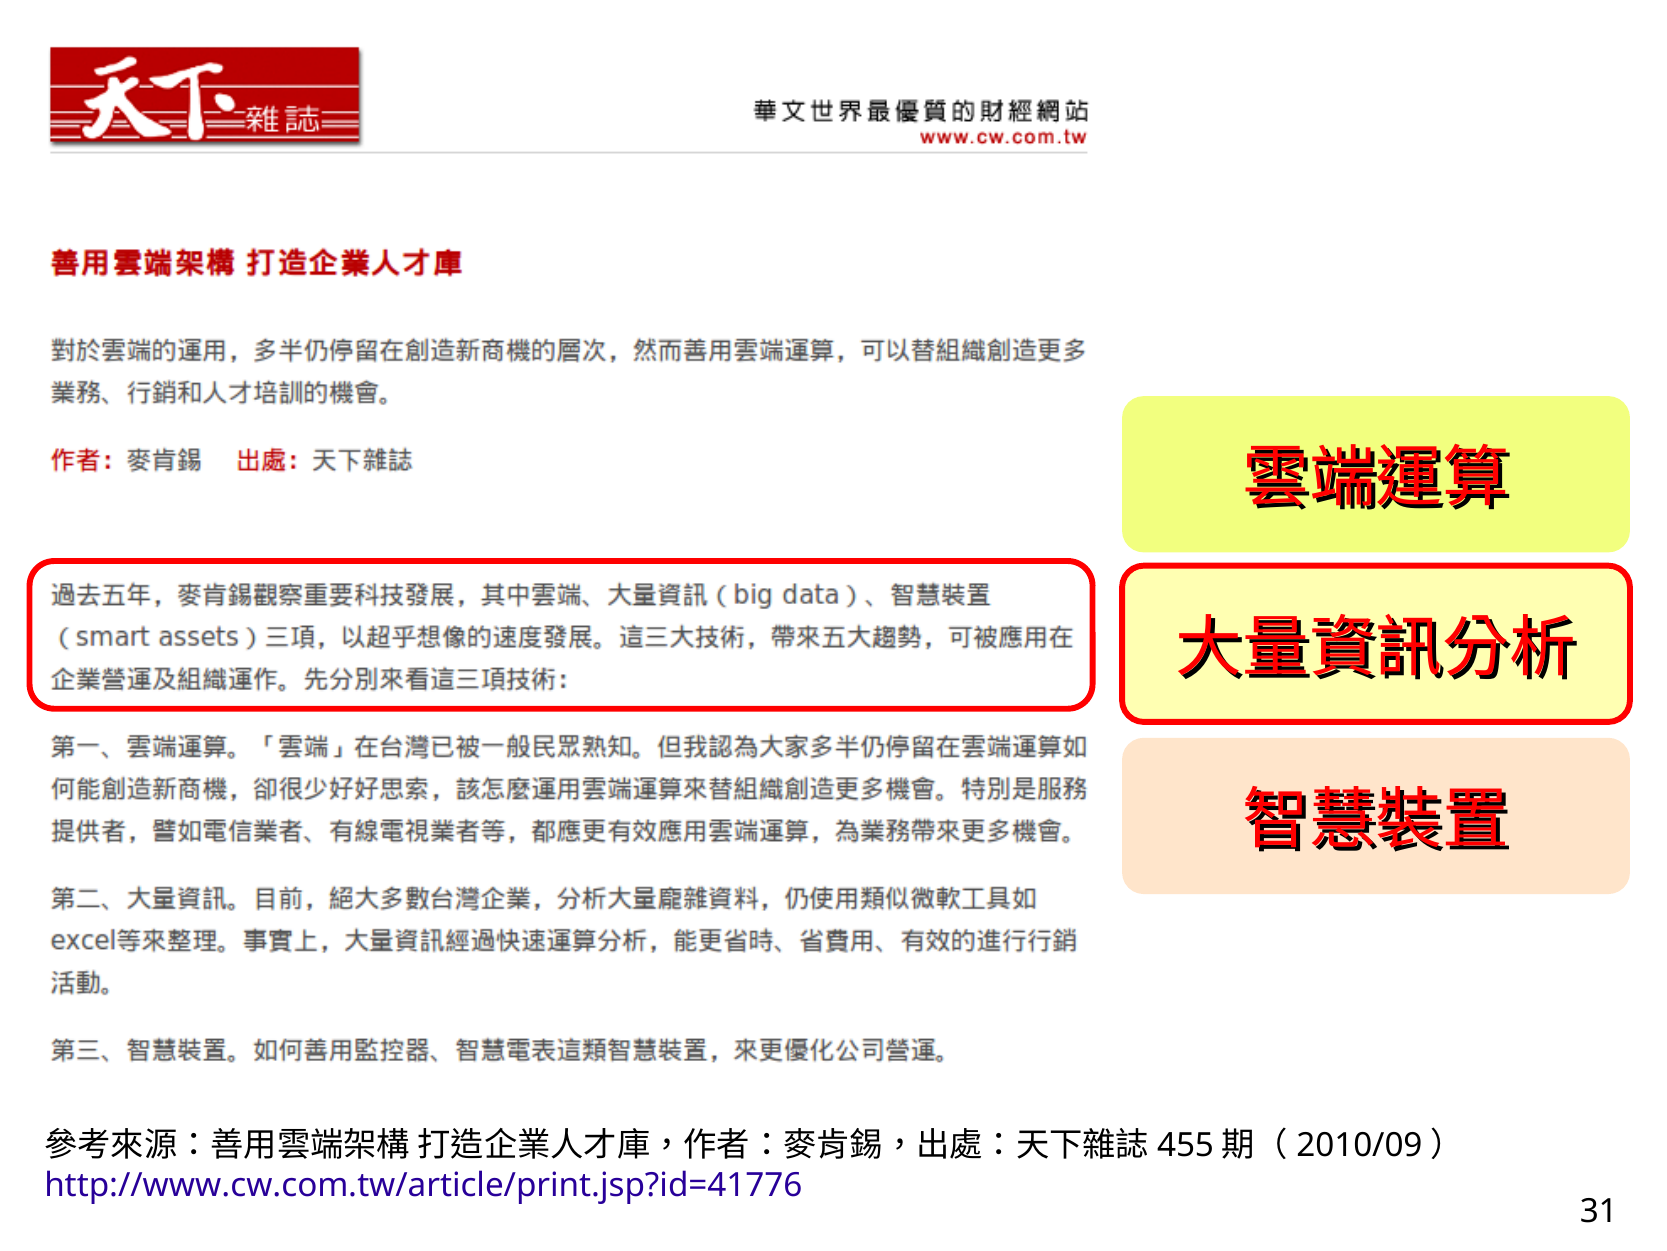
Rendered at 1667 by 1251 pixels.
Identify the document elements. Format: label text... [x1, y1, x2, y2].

text_box 大量資訊分析 [1122, 565, 1630, 722]
picture [22, 29, 1145, 1093]
text_box 參考來源：善用雲端架構 打造企業人才庫，作者：麥肯錫，出處：天下雜誌455期（2010/09） http://www.cw.com.tw/article/print.jsp?id=41776 [29, 1115, 1625, 1211]
text_box 智慧裝置 [1122, 737, 1630, 895]
text_box 雲端運算 [1122, 396, 1630, 553]
